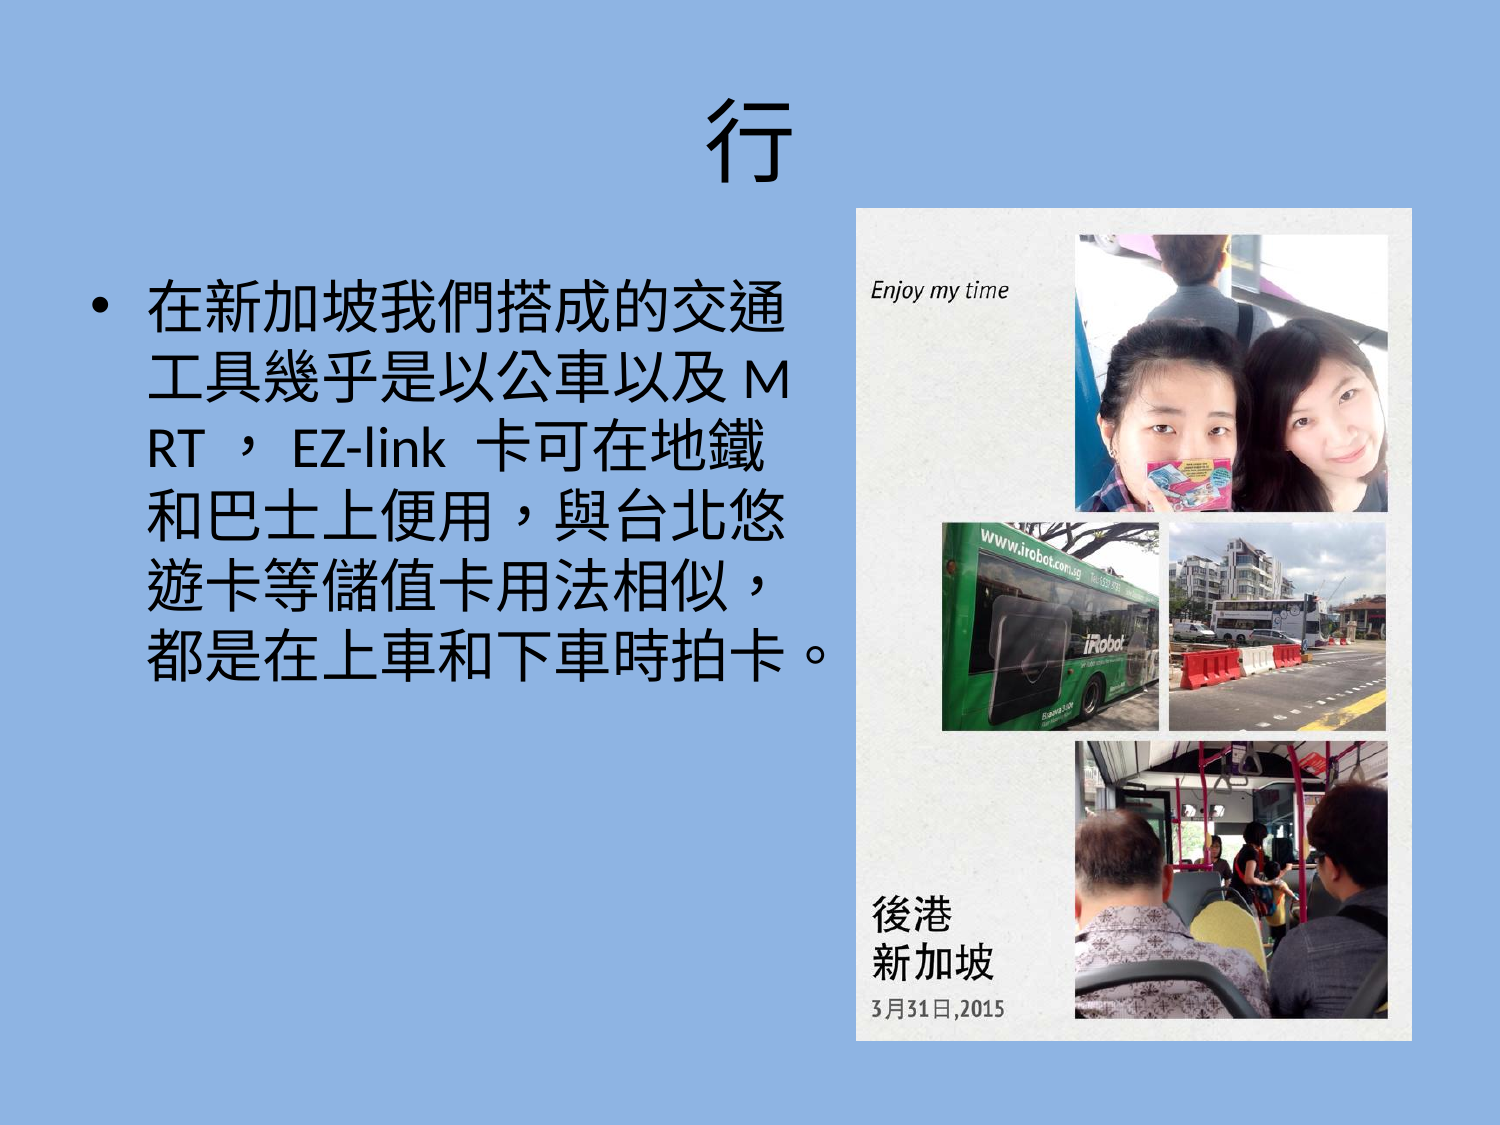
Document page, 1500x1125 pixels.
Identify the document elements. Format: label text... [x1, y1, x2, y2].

title 行 [75, 45, 1425, 233]
picture [856, 208, 1412, 1041]
list 在新加坡我們搭成的交通工具幾乎是以公車以及MRT，EZ-link 卡可在地鐵和巴士上便用，與台北悠遊卡等儲值卡用法相似，都是在上車和下車時拍卡。 [75, 262, 809, 1035]
